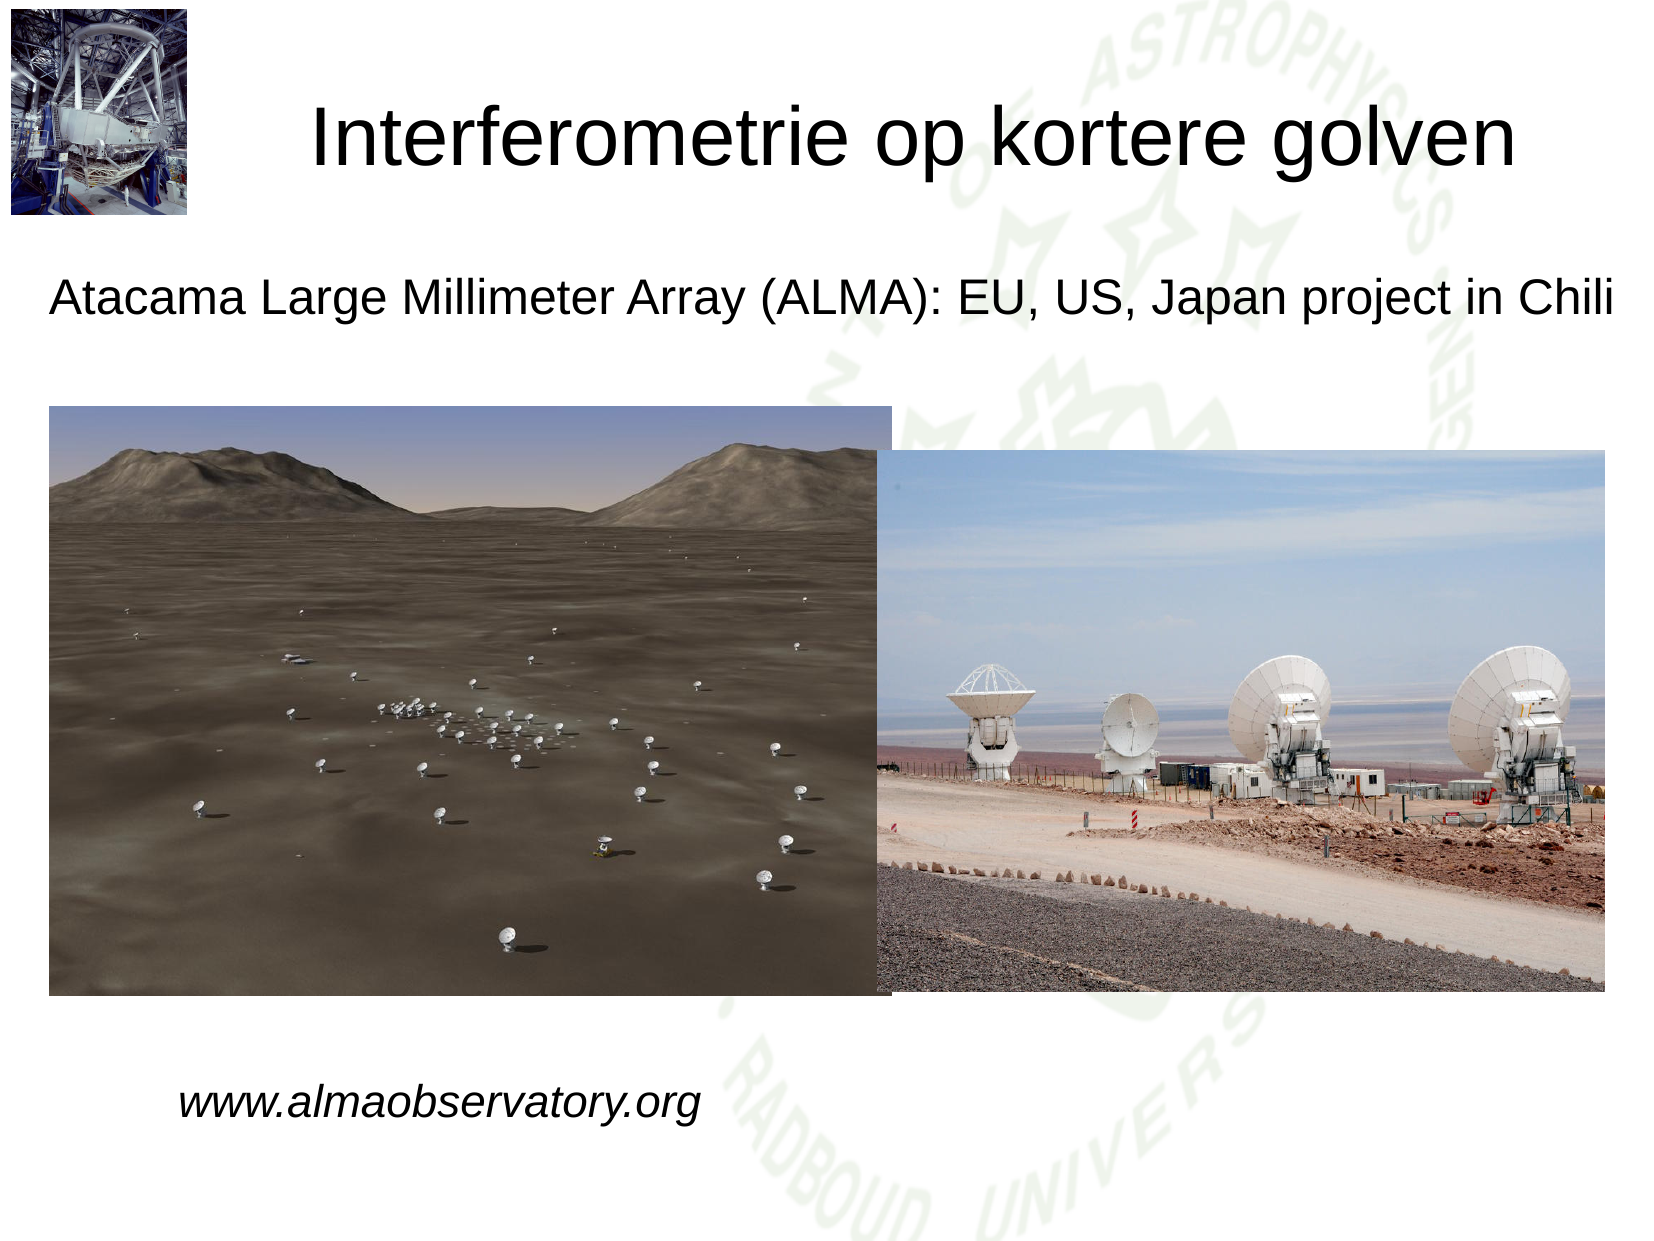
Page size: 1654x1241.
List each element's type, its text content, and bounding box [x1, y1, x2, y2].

picture [0, 0, 1654, 1241]
text_box www.almaobservatory.org [163, 1068, 717, 1135]
text_box Atacama Large Millimeter Array (ALMA): EU, US, Japan project in Chili [33, 262, 1632, 333]
text_box Interferometrie op kortere golven [295, 83, 1534, 191]
